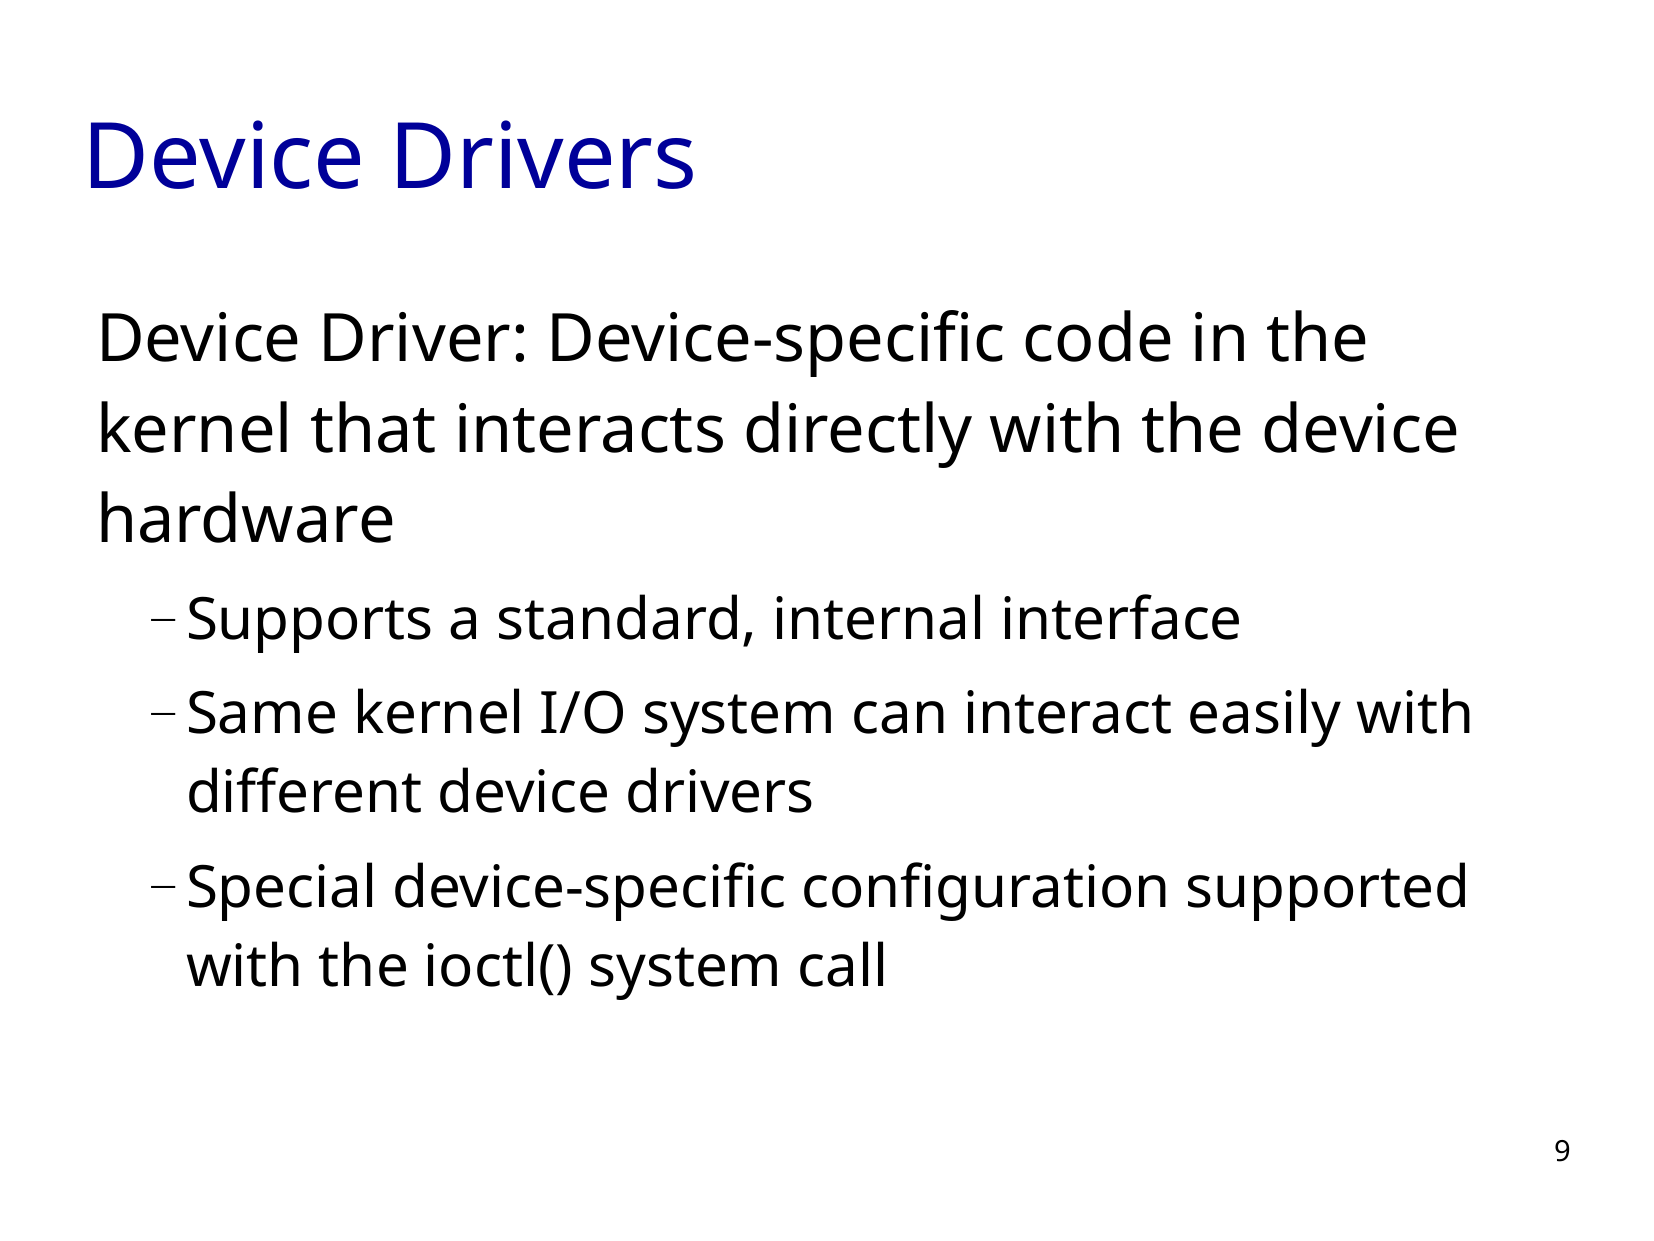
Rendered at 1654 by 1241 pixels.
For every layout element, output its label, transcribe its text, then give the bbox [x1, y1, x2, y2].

title Device Drivers [82, 49, 1571, 257]
list Device Driver: Device-specific code in the kernel that interacts directly with the device hardware Supports a standard, internal interface Same kernel I/O system can interact easily with different device drivers Special device-specific configuration supported with the ioctl() system call [60, 290, 1571, 1096]
